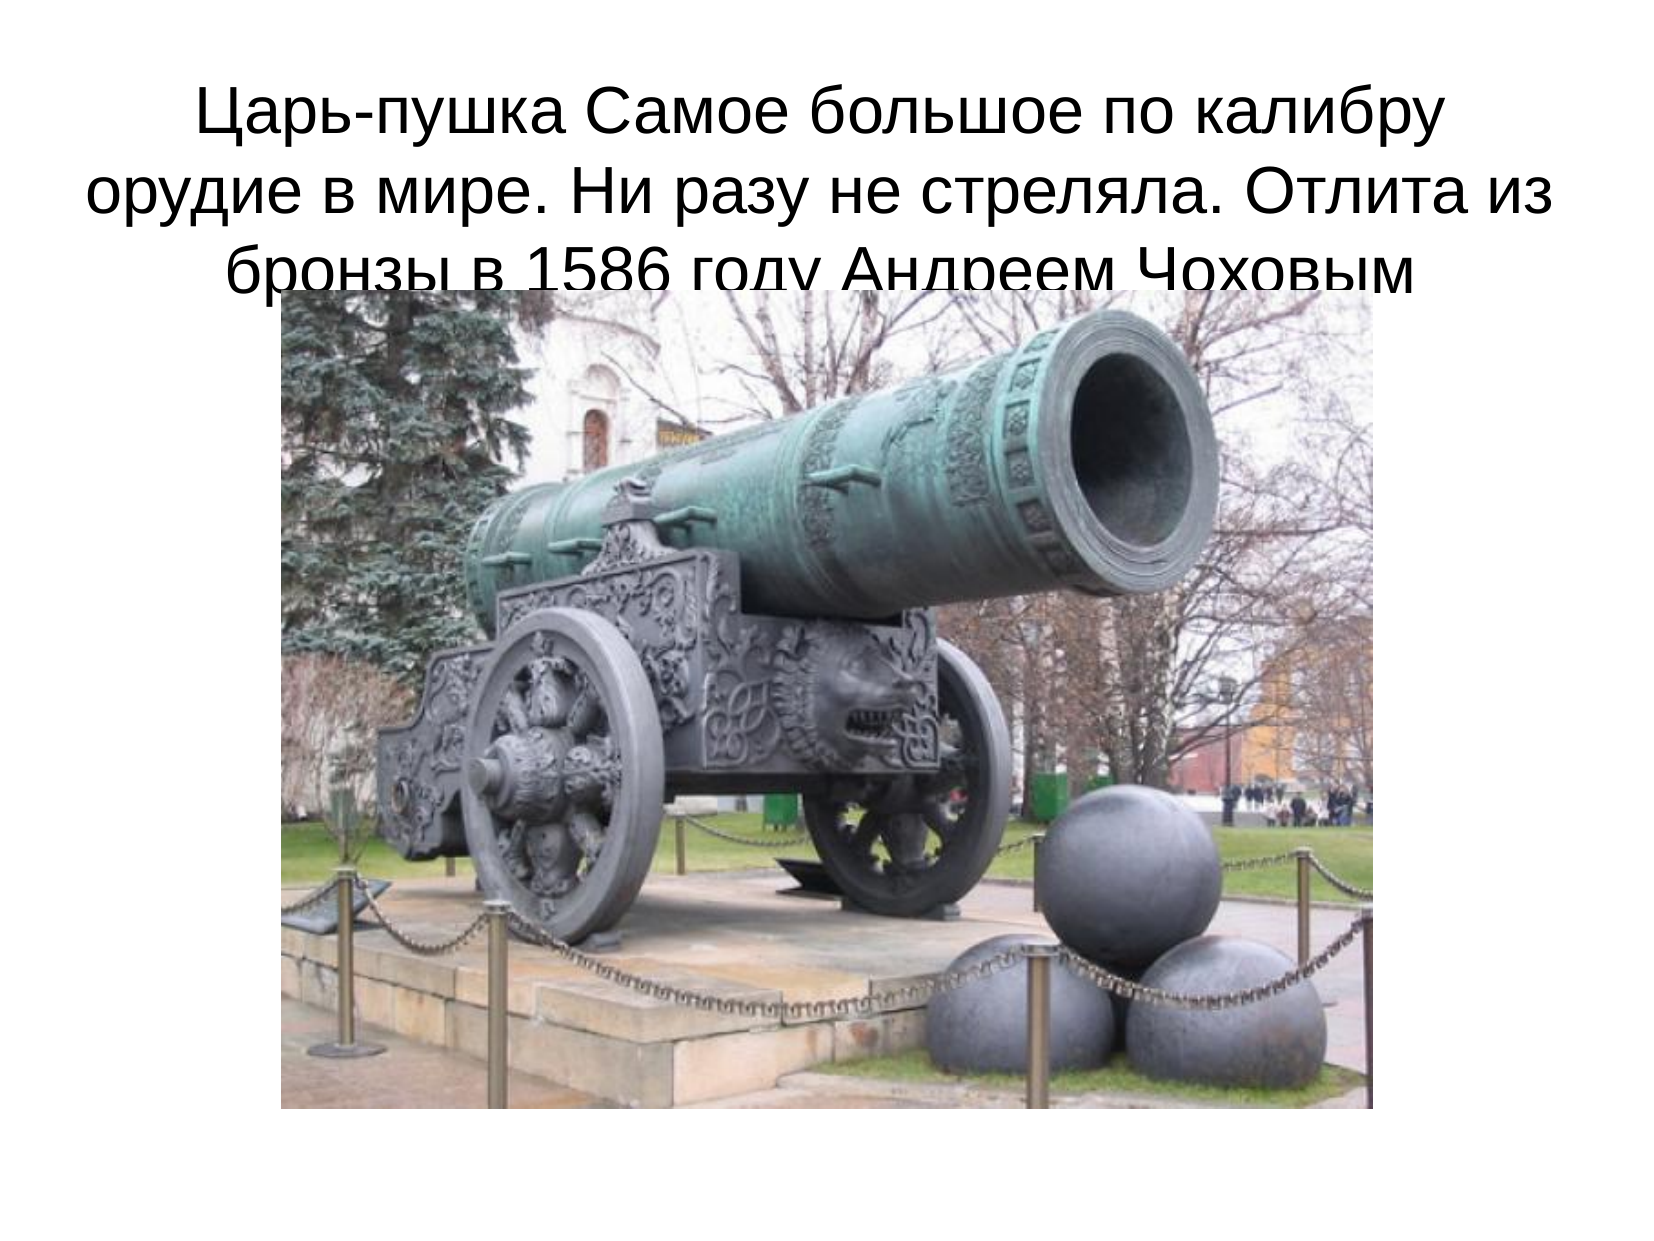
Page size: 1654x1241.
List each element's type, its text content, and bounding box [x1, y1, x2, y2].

picture [281, 290, 1373, 1109]
title Царь-пушка Самое большое по калибру орудие в мире. Ни разу не стреляла. Отлита из бронзы в 1586 году Андреем Чoховым [76, 33, 1565, 340]
